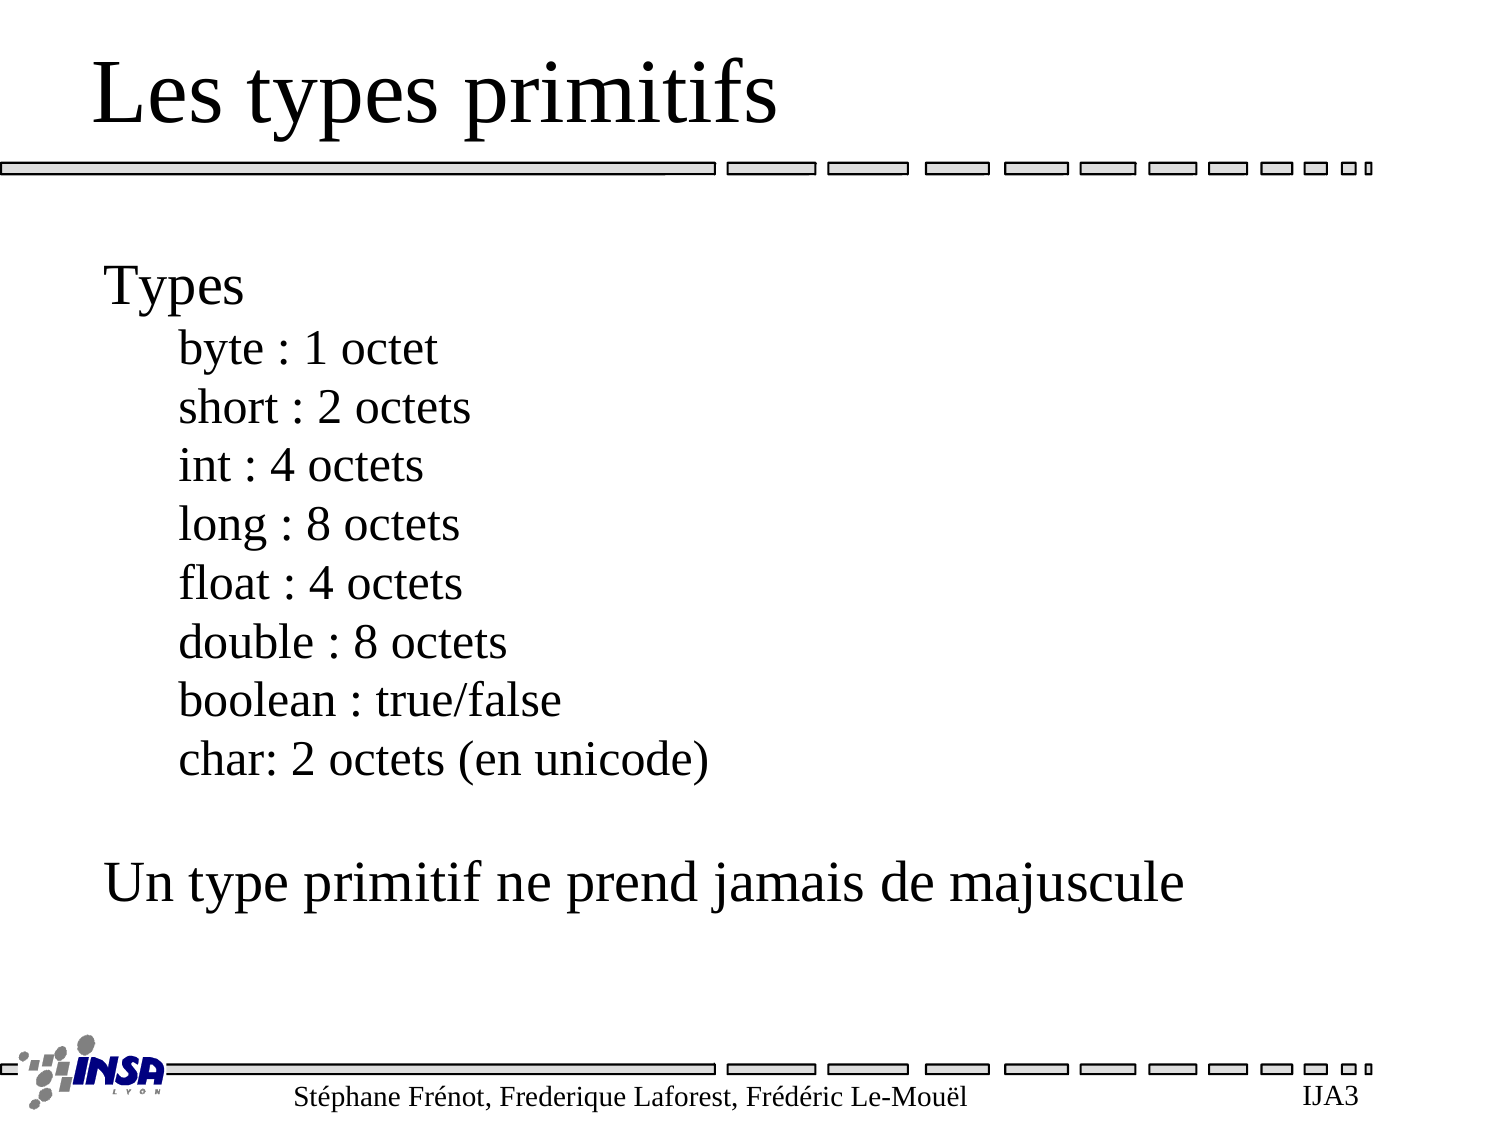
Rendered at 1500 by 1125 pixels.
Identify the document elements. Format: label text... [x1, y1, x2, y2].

list Types byte : 1 octet short : 2 octets int : 4 octets long : 8 octets float : 4 octets double : 8 octets boolean : true/false char: 2 octets (en unicode) Un type primitif ne prend jamais de majuscule [88, 255, 1364, 966]
title Les types primitifs [76, 0, 1388, 188]
